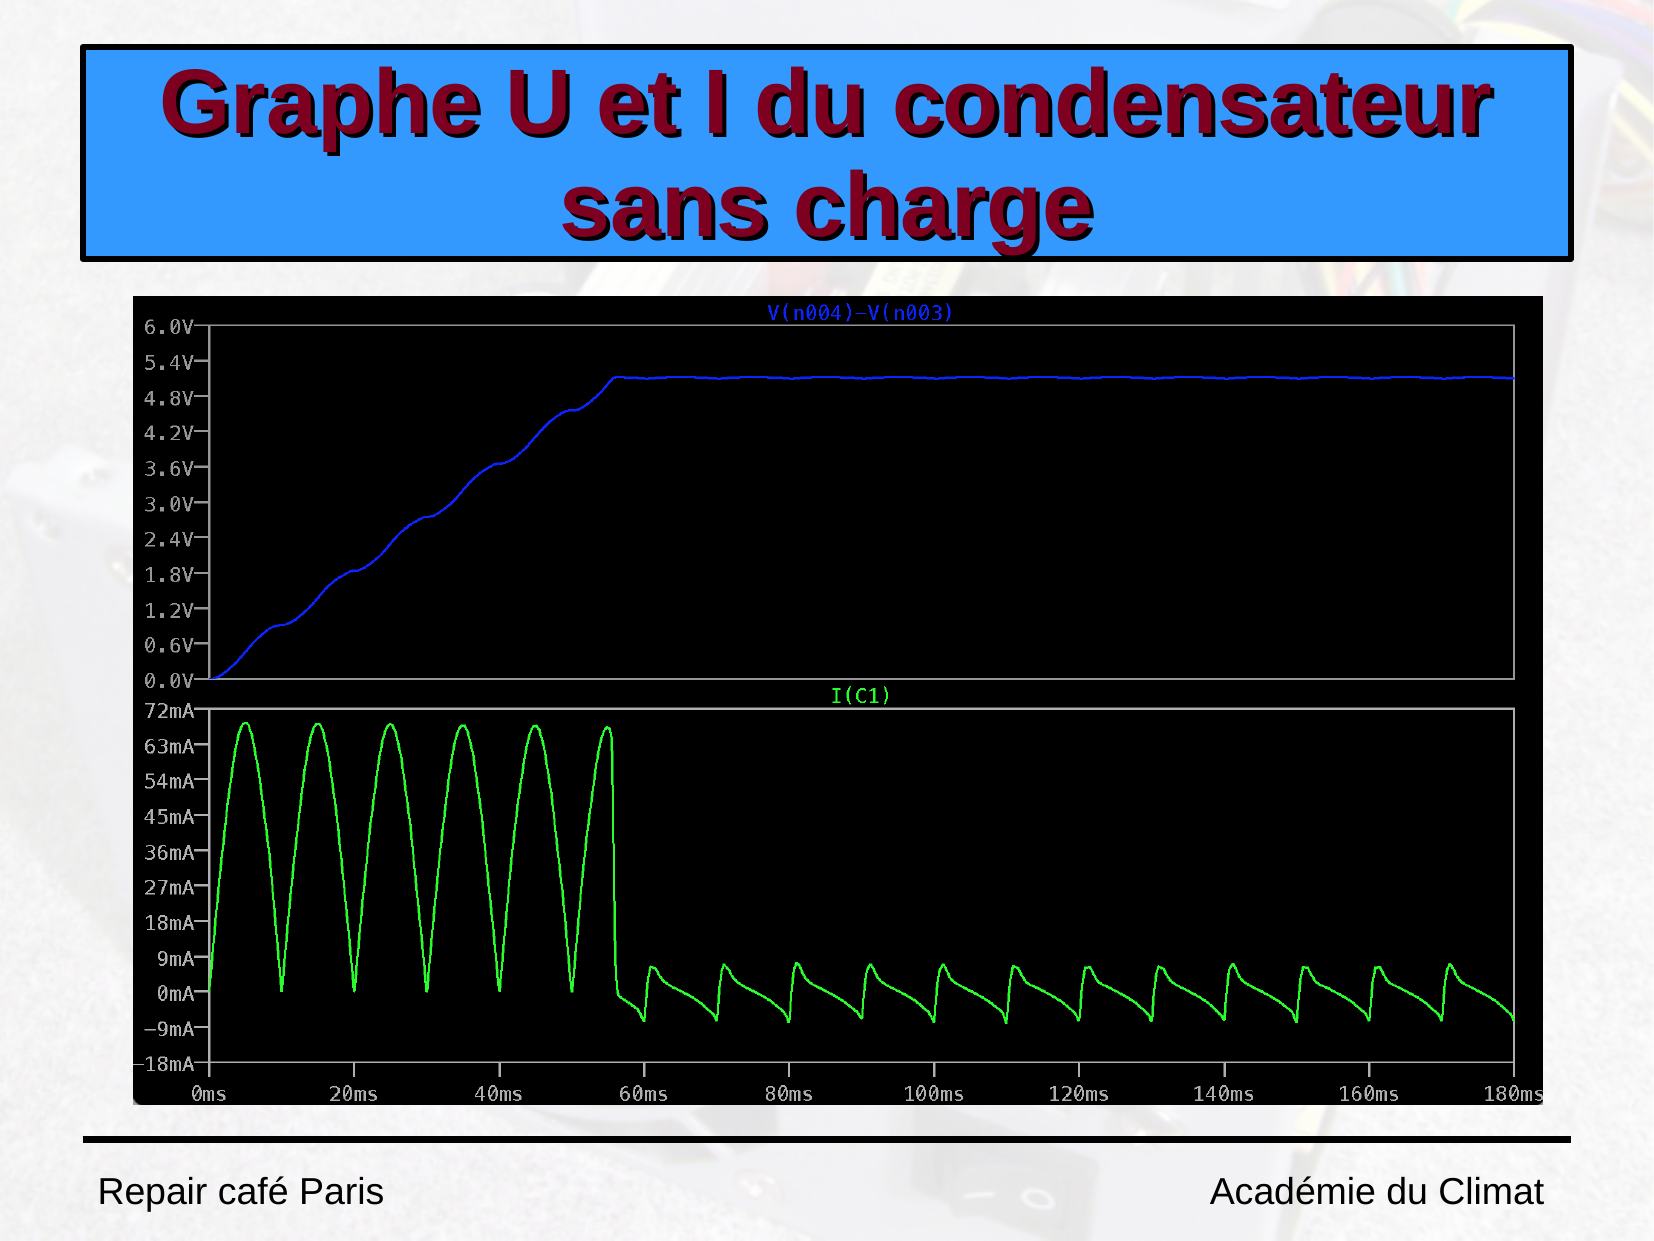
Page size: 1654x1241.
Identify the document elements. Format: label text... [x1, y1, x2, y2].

title Graphe U et I du condensateur sans charge [82, 47, 1571, 259]
picture [0, 0, 1654, 1241]
text_box Repair café Paris Académie du Climat [82, 1163, 1571, 1220]
